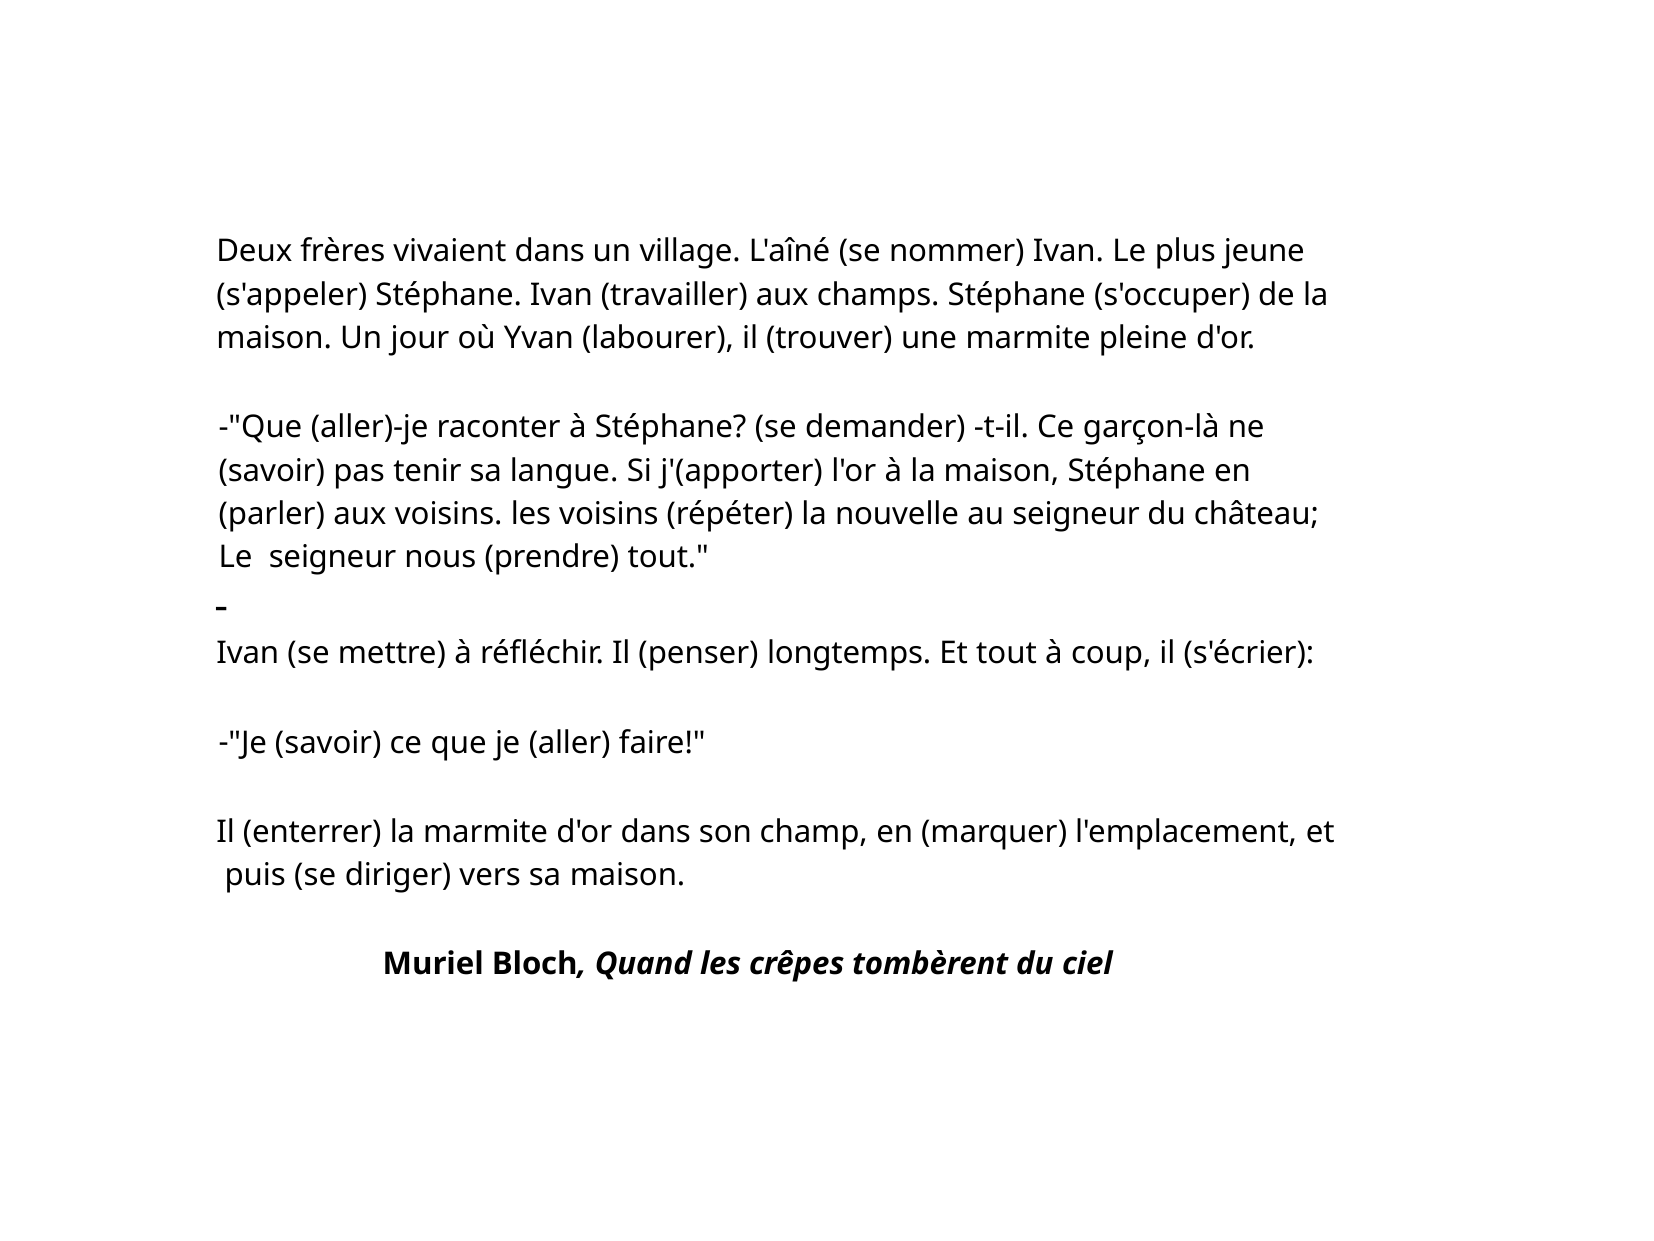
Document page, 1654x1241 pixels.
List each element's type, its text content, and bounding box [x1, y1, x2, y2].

text_box Deux frères vivaient dans un village. L'aîné (se nommer) Ivan. Le plus jeune (s'appeler) Stéphane. Ivan (travailler) aux champs. Stéphane (s'occuper) de la maison. Un jour où Yvan (labourer), il (trouver) une marmite pleine d'or. "Que (aller)-je raconter à Stéphane? (se demander) -t-il. Ce garçon-là ne (savoir) pas tenir sa langue. Si j'(apporter) l'or à la maison, Stéphane en (parler) aux voisins. les voisins (répéter) la nouvelle au seigneur du château; Le seigneur nous (prendre) tout." Ivan (se mettre) à réfléchir. Il (penser) longtemps. Et tout à coup, il (s'écrier): "Je (savoir) ce que je (aller) faire!" Il (enterrer) la marmite d'or dans son champ, en (marquer) l'emplacement, et puis (se diriger) vers sa maison. Muriel Bloch, Quand les crêpes tombèrent du ciel [214, 222, 1367, 980]
